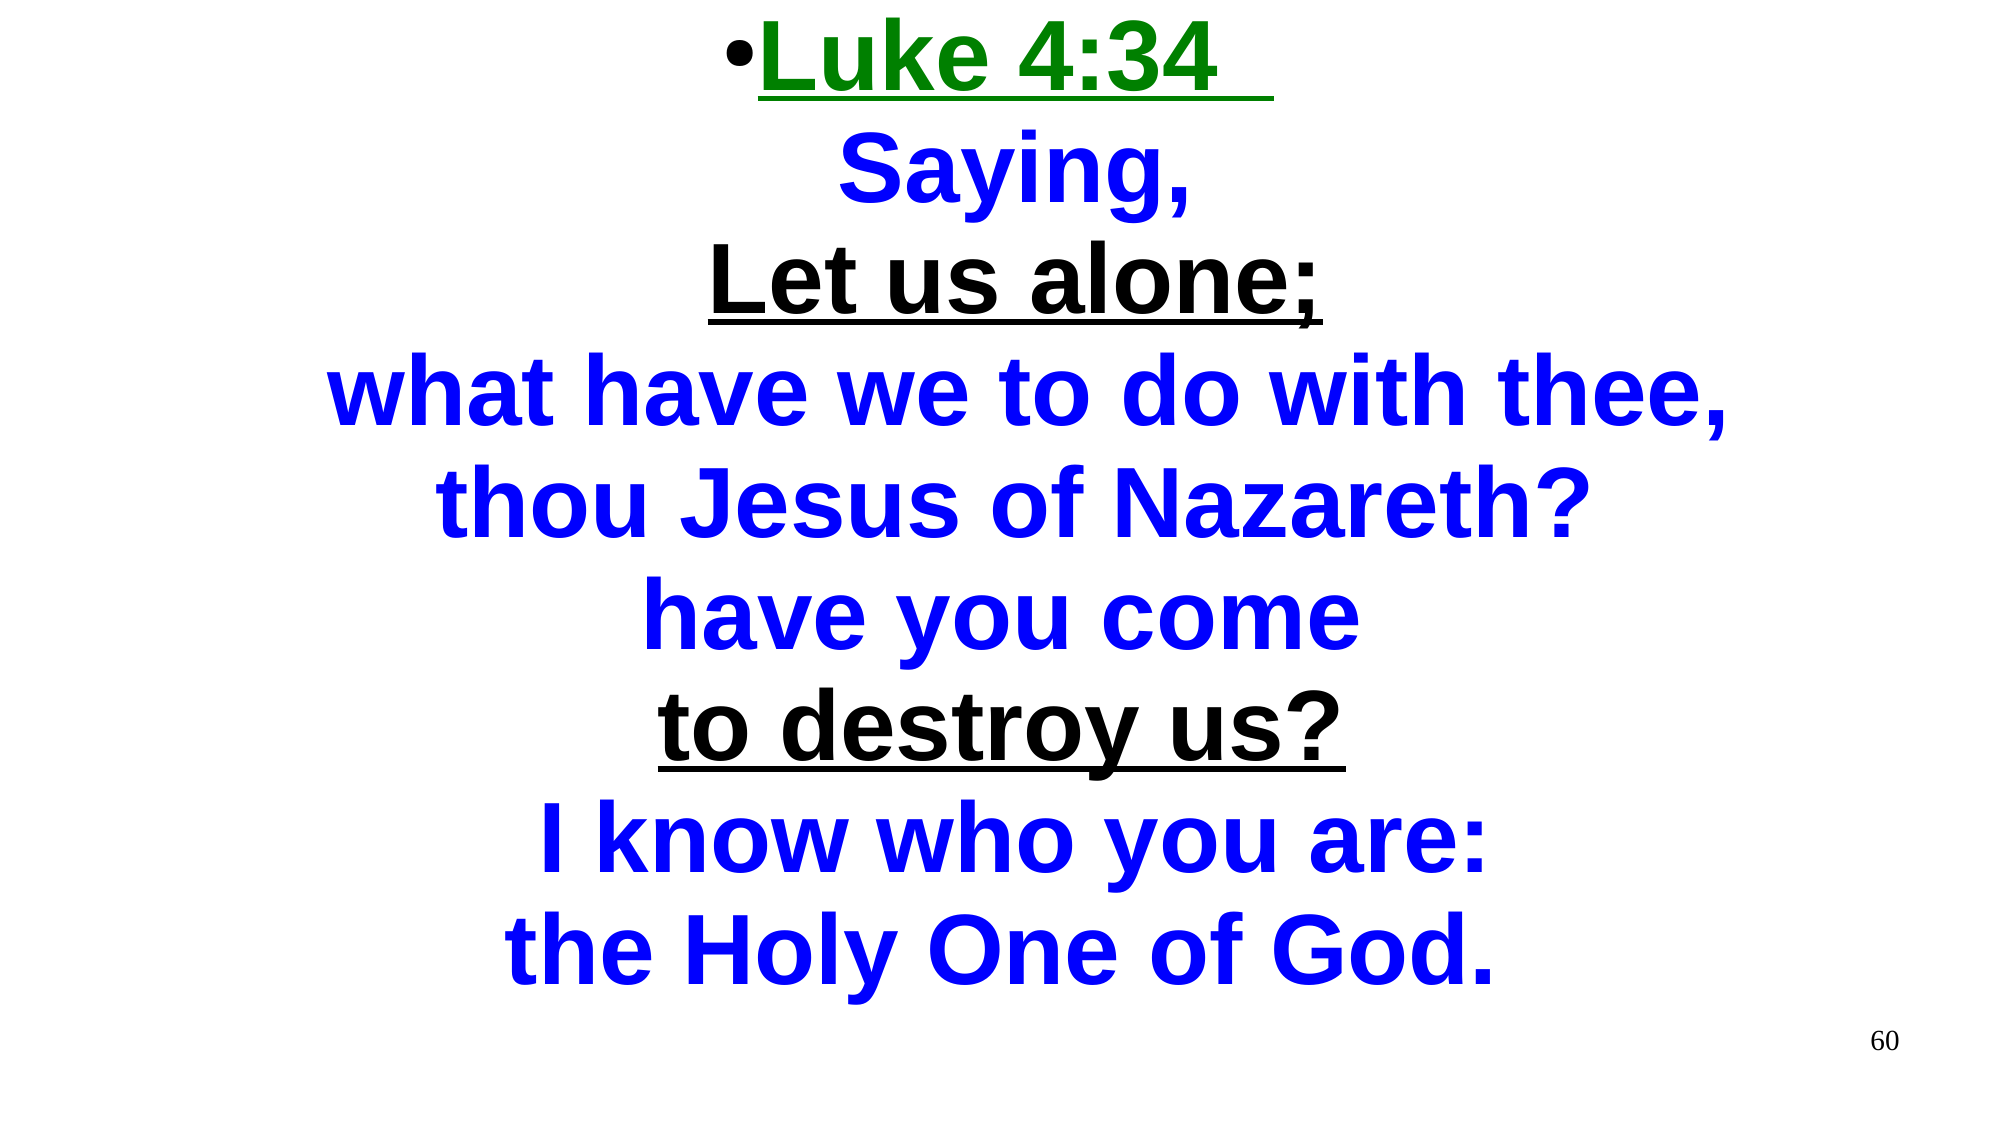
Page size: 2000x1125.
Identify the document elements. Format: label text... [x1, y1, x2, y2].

list Luke 4:34 Saying, Let us alone; what have we to do with thee, thou Jesus of Nazareth? have you come to destroy us? I know who you are: the Holy One of God. [0, 0, 1996, 1123]
